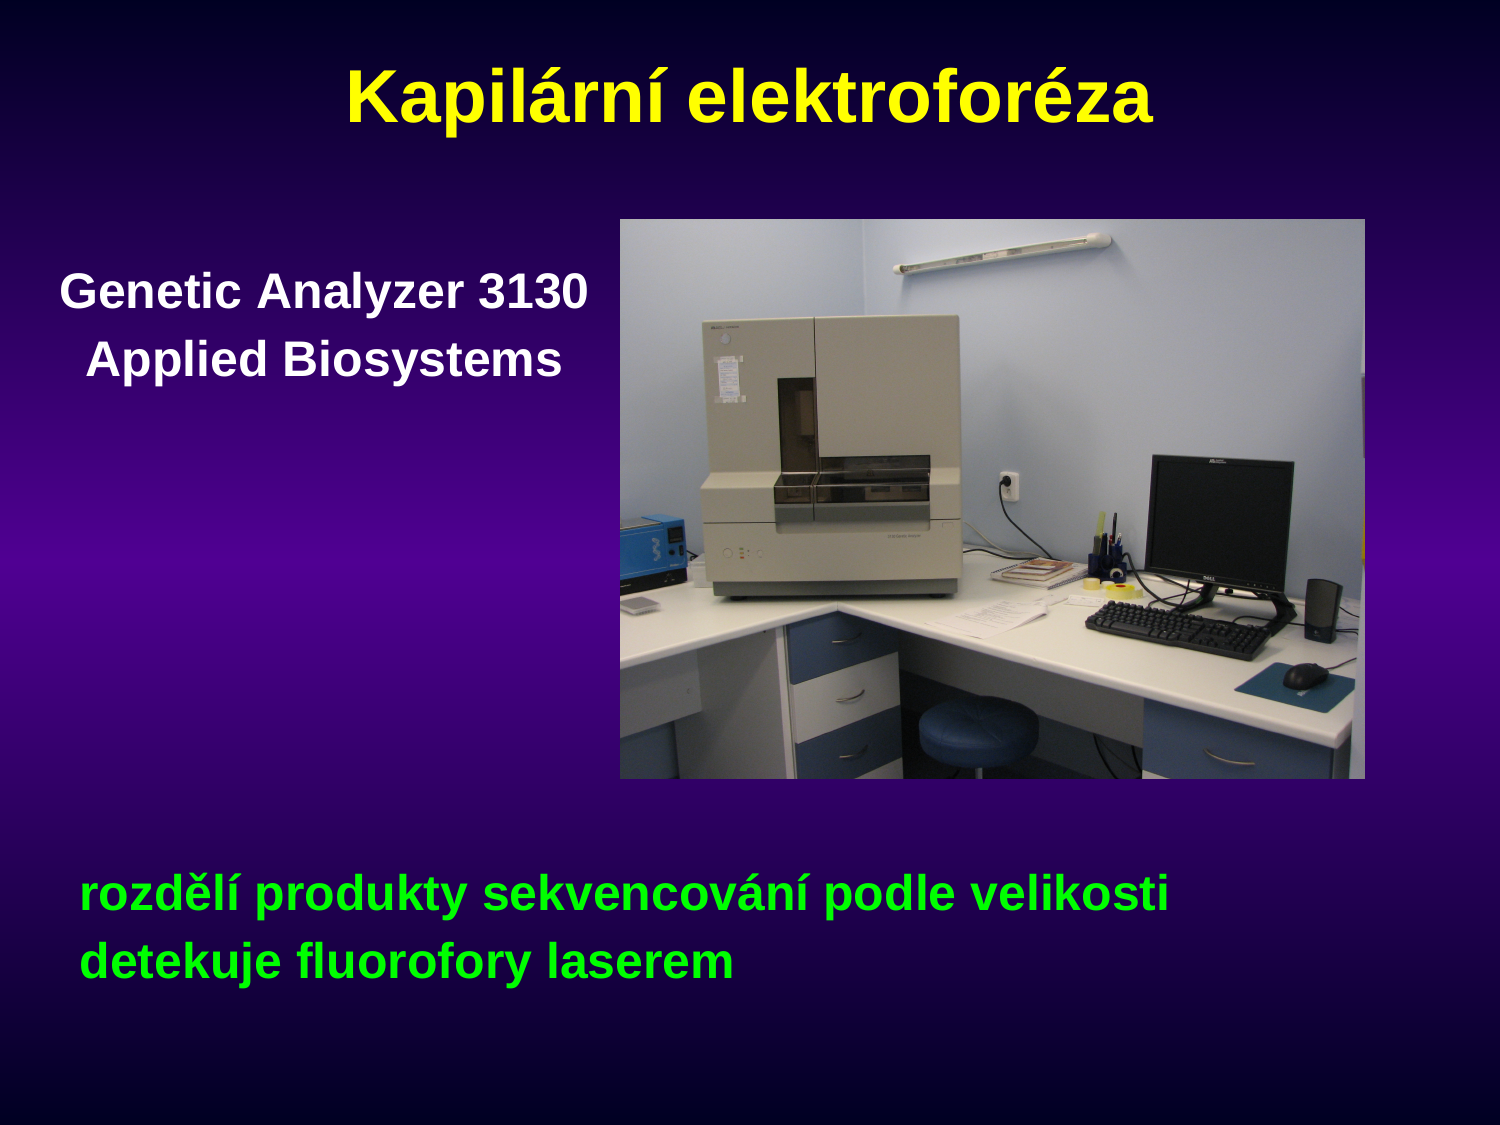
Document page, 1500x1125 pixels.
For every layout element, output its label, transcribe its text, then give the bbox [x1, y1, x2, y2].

title Kapilární elektroforéza [112, 31, 1388, 161]
text_box rozdělí produkty sekvencování podle velikosti detekuje fluorofory laserem [64, 857, 1436, 1035]
picture [620, 219, 1365, 779]
list Genetic Analyzer 3130 Applied Biosystems [41, 255, 609, 433]
